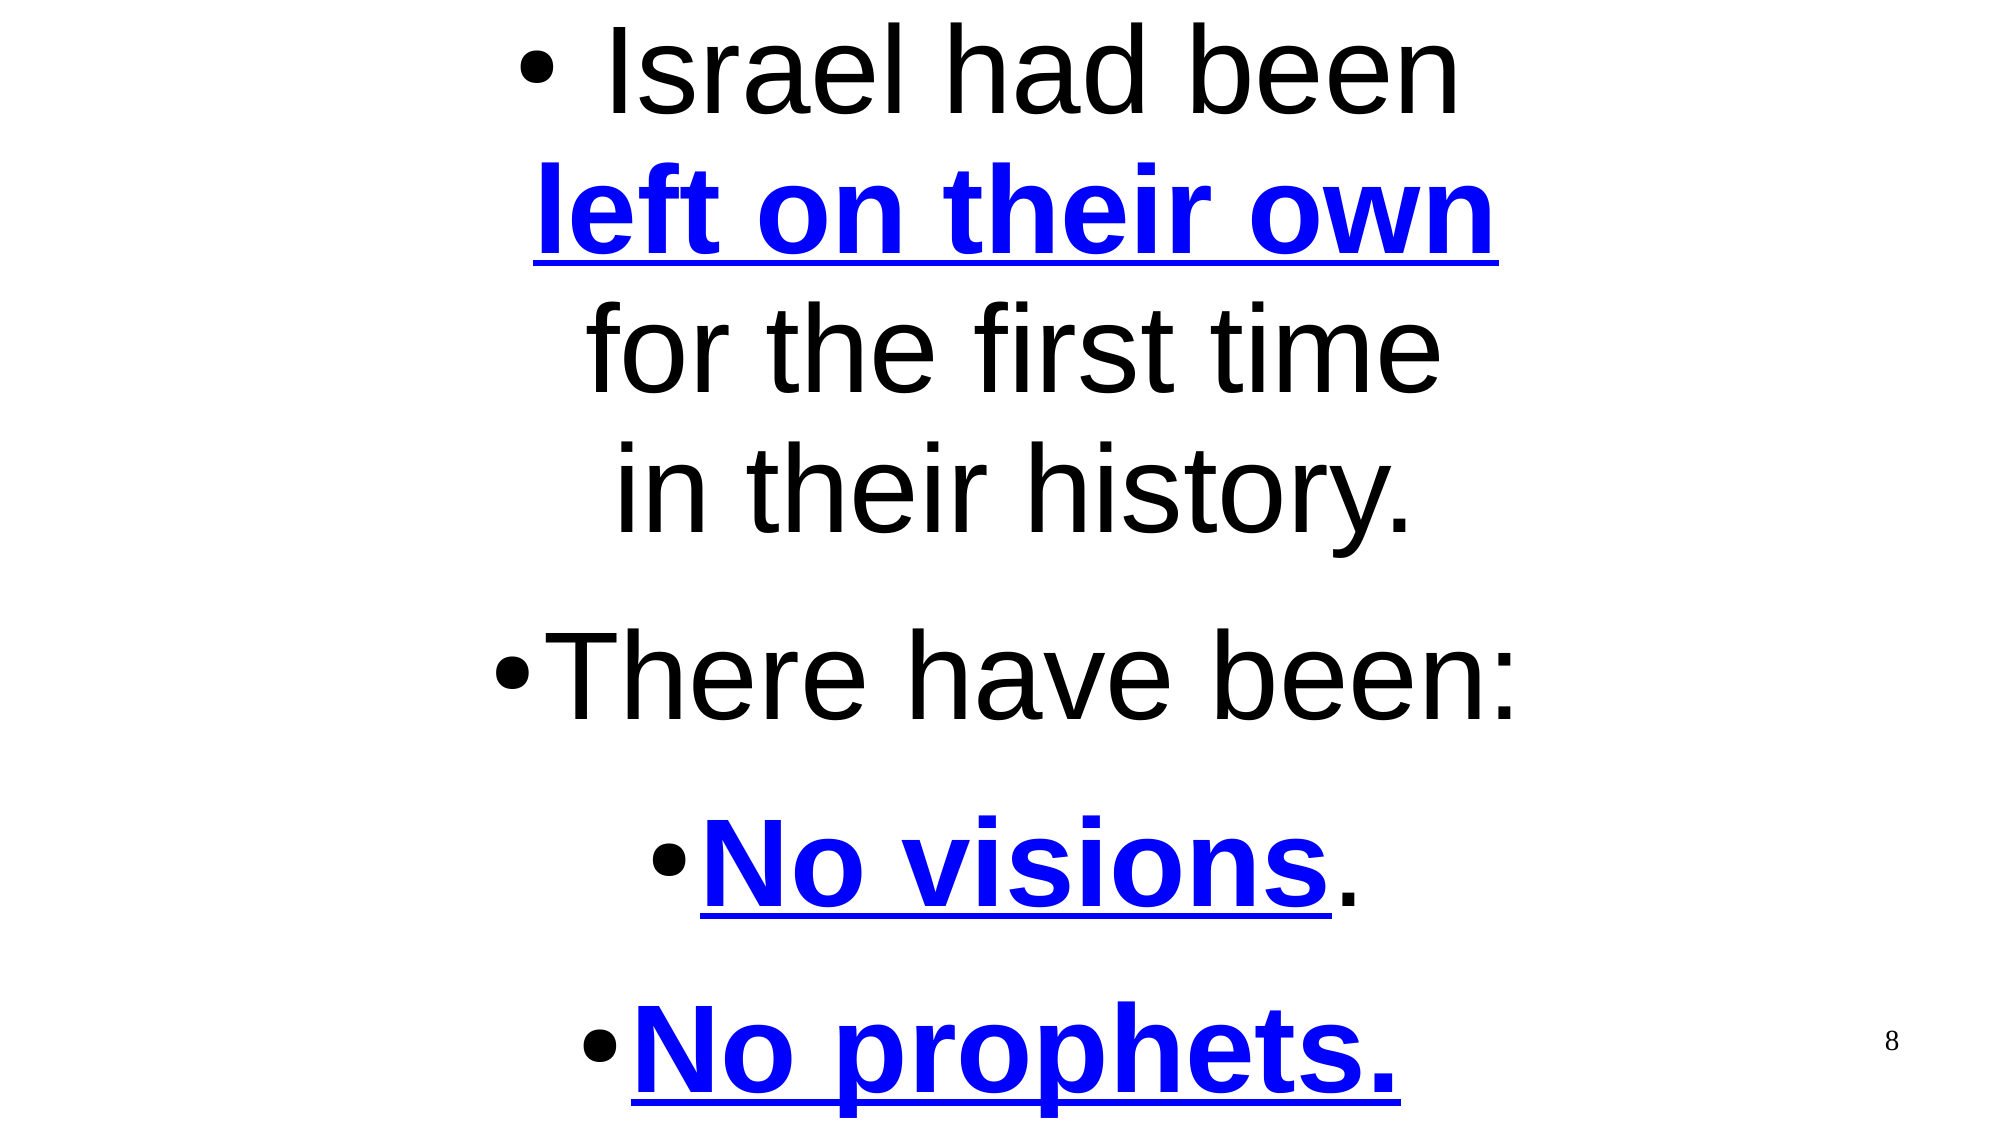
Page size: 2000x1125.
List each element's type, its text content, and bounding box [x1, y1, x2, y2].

list Israel had been left on their own for the first time in their history. There have been: No visions. No prophets. [0, 0, 1996, 1123]
